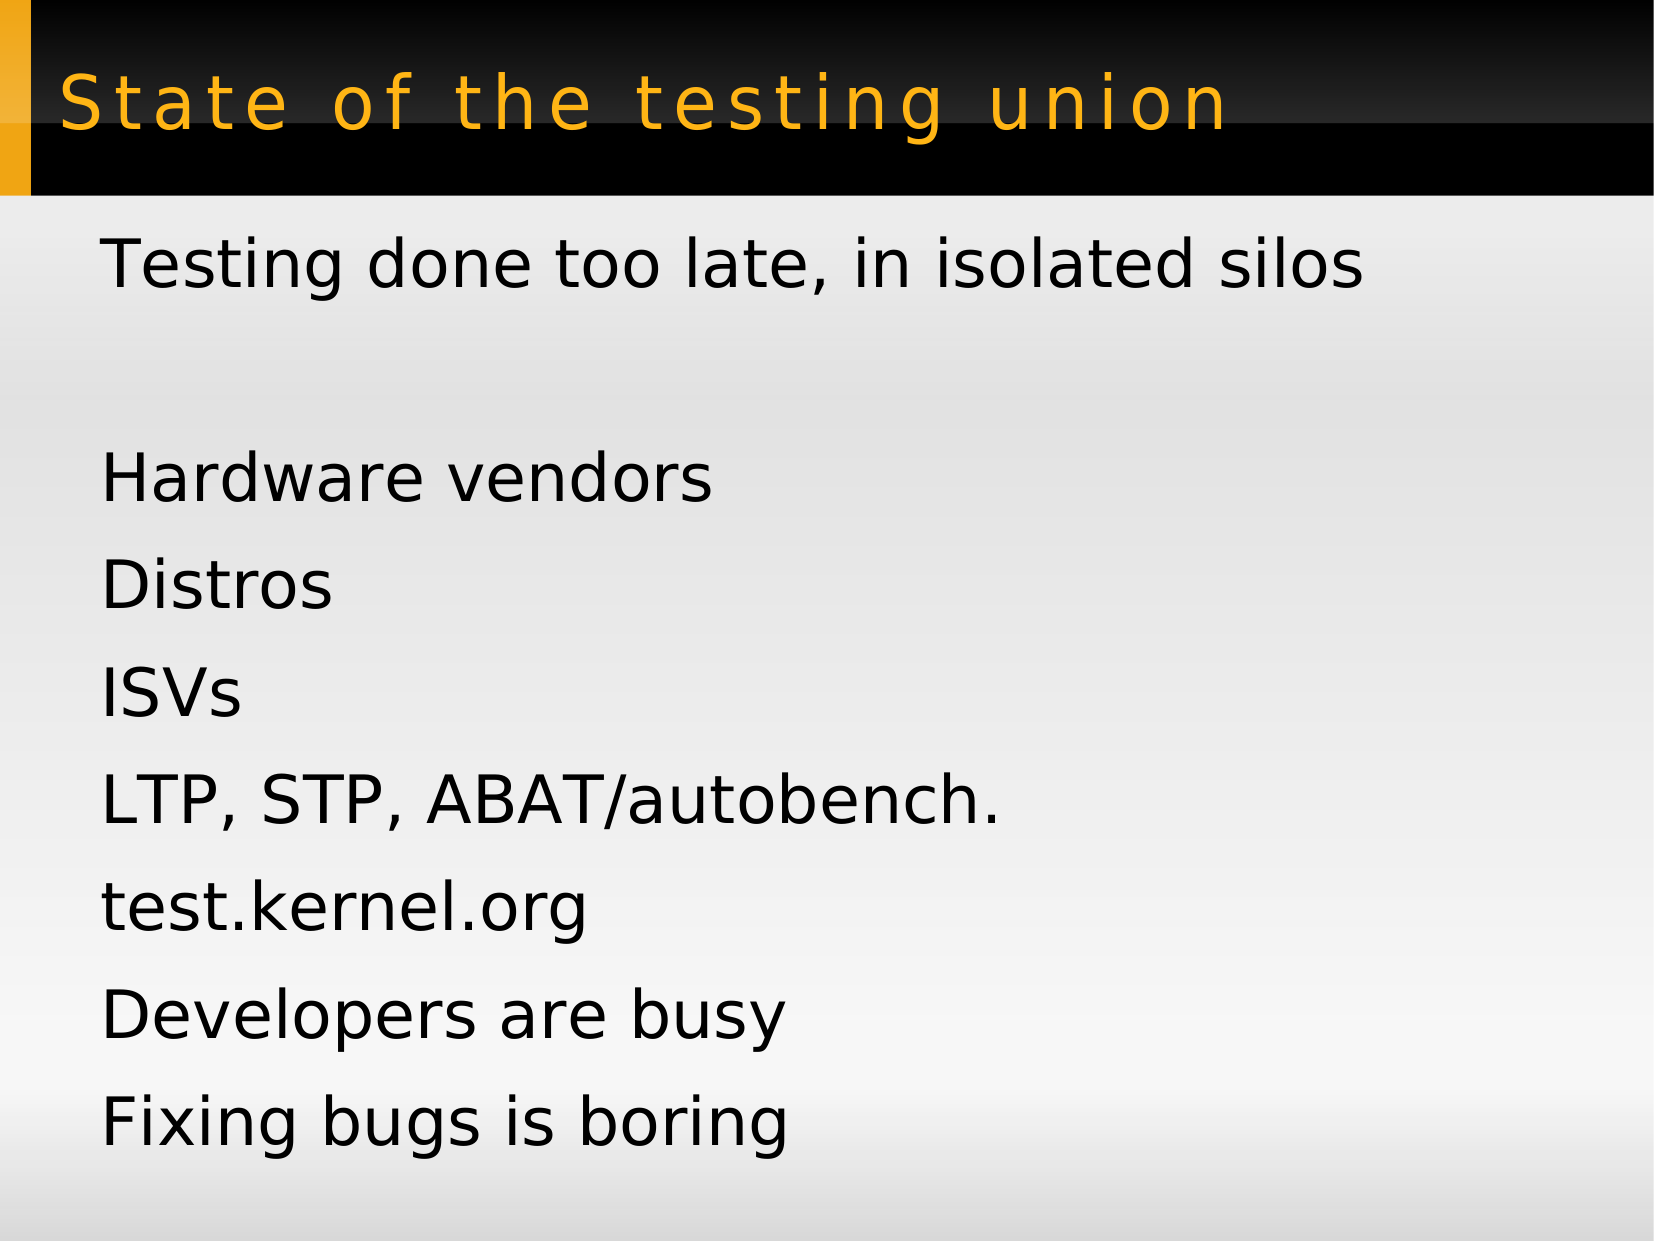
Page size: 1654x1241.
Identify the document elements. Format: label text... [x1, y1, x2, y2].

picture [0, 0, 1654, 1241]
title State of the testing union [59, 29, 1651, 178]
list Testing done too late, in isolated silos Hardware vendors Distros ISVs LTP, STP, ABAT/autobench. test.kernel.org Developers are busy Fixing bugs is boring [82, 225, 1571, 1162]
